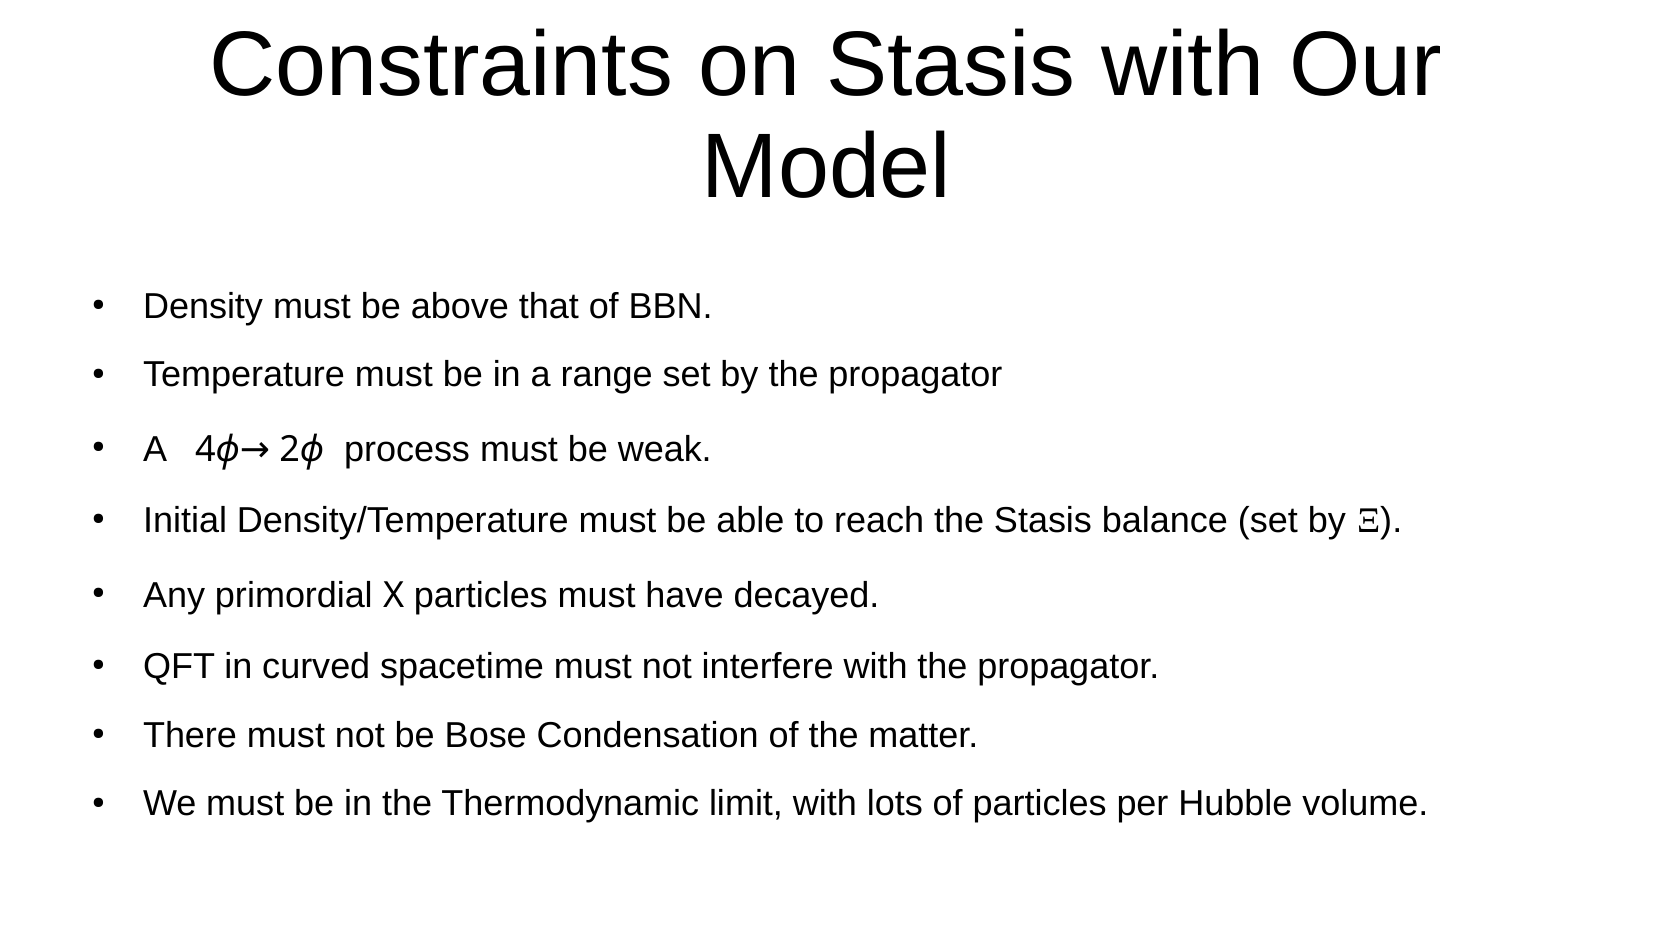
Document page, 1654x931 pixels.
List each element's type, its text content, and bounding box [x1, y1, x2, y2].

title Constraints on Stasis with Our Model [82, 12, 1571, 218]
list Density must be above that of BBN. Temperature must be in a range set by the propagator A 4ϕ→ 2ϕ process must be weak. Initial Density/Temperature must be able to reach the Stasis balance (set by Ξ). Any primordial X particles must have decayed. QFT in curved spacetime must not interfere with the propagator. There must not be Bose Condensation of the matter. We must be in the Thermodynamic limit, with lots of particles per Hubble volume. [75, 285, 1538, 826]
